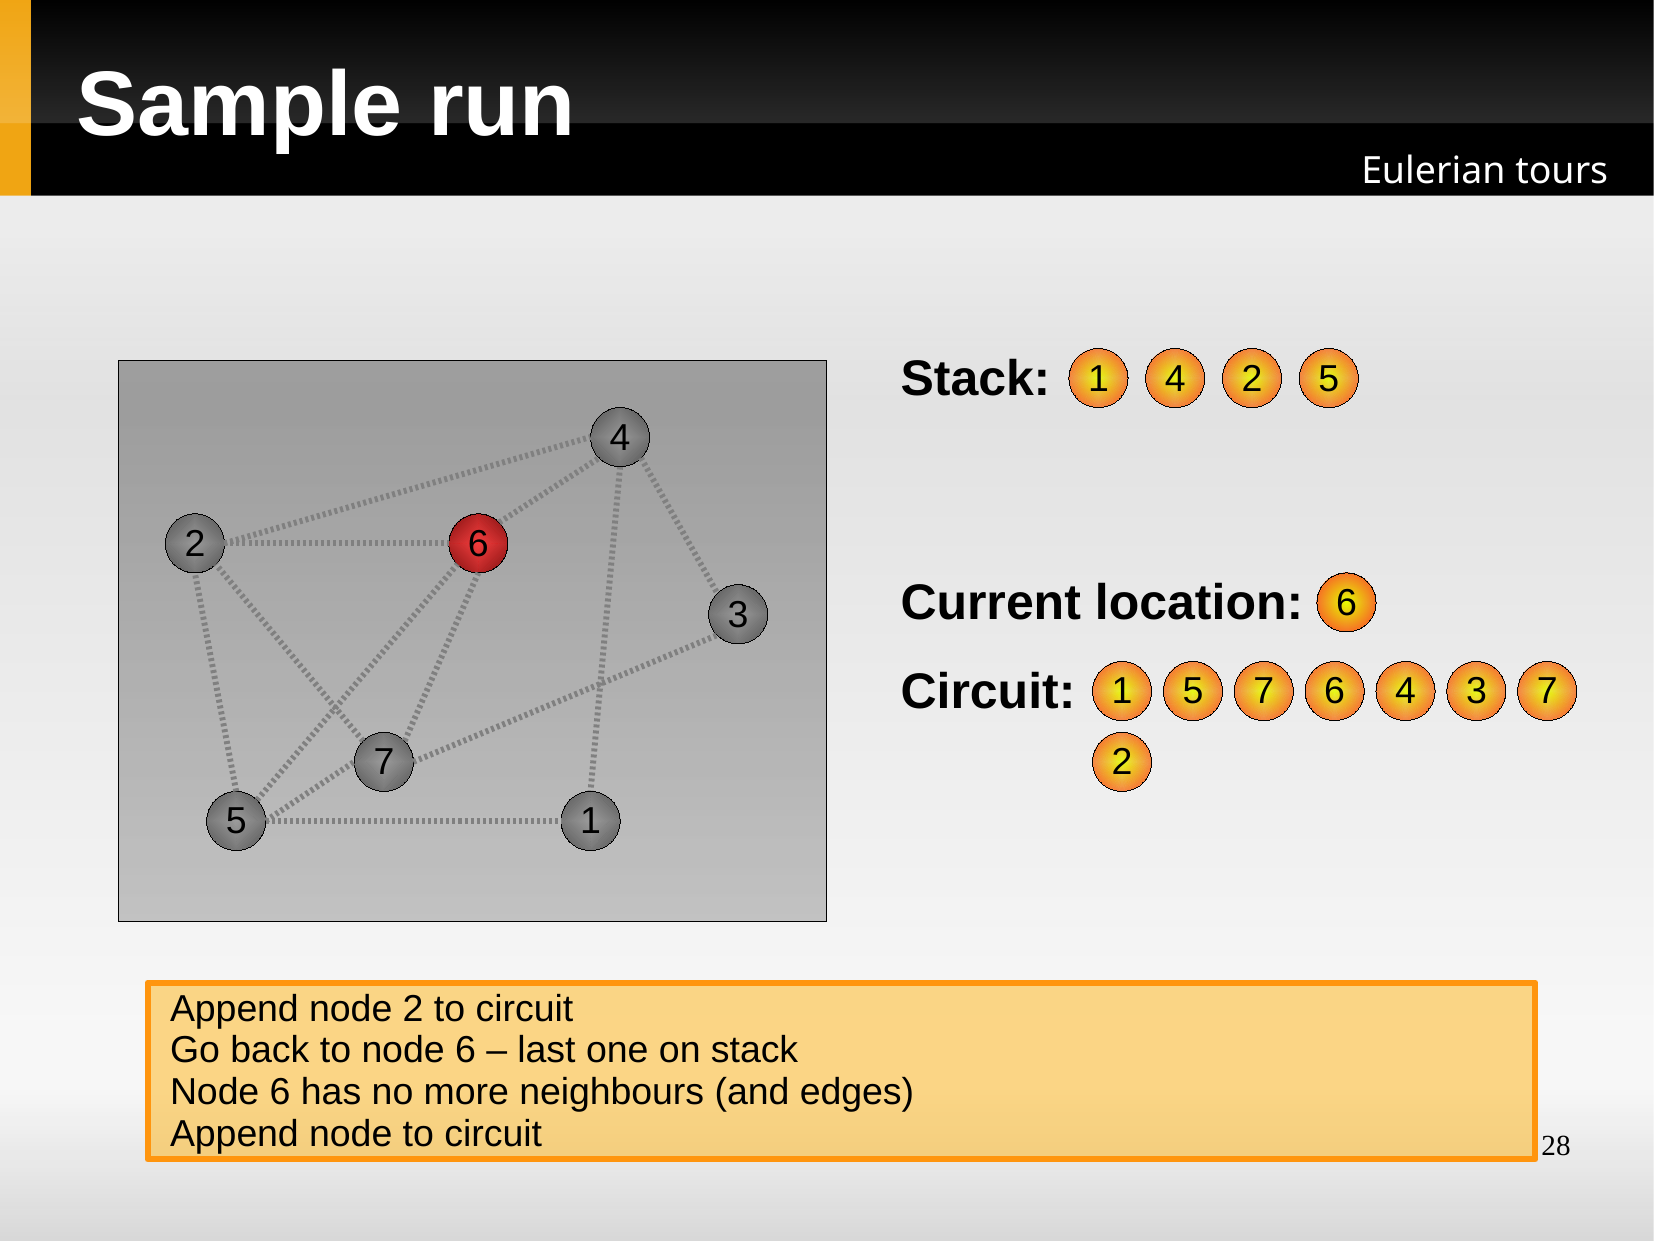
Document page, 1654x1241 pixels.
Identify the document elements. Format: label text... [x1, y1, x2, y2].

text_box Circuit: [885, 655, 1093, 727]
text_box 4 [590, 407, 650, 467]
text_box [118, 360, 827, 922]
title Sample run [76, 0, 1565, 208]
text_box 6 [1305, 661, 1365, 721]
text_box 1 [561, 791, 621, 851]
text_box 2 [1092, 732, 1152, 792]
text_box 1 [1092, 661, 1152, 721]
text_box Stack: [885, 342, 1123, 414]
text_box 2 [1222, 348, 1282, 408]
text_box 7 [1234, 661, 1294, 721]
text_box 5 [1163, 661, 1223, 721]
picture [0, 0, 1654, 1241]
text_box 5 [1299, 348, 1359, 408]
text_box 7 [1517, 661, 1577, 721]
text_box 3 [708, 584, 768, 644]
text_box 3 [1446, 661, 1506, 721]
text_box Current location: [885, 567, 1359, 638]
text_box 2 [165, 513, 225, 573]
text_box 6 [448, 513, 508, 573]
text_box Append node 2 to circuit Go back to node 6 – last one on stack Node 6 has no more neighbours (and edges) Append node to circuit [147, 982, 1536, 1160]
text_box 7 [354, 732, 414, 792]
text_box 6 [1316, 572, 1377, 632]
text_box 4 [1375, 661, 1436, 721]
text_box 1 [1068, 348, 1129, 408]
text_box 4 [1145, 348, 1205, 408]
text_box 5 [206, 791, 266, 851]
